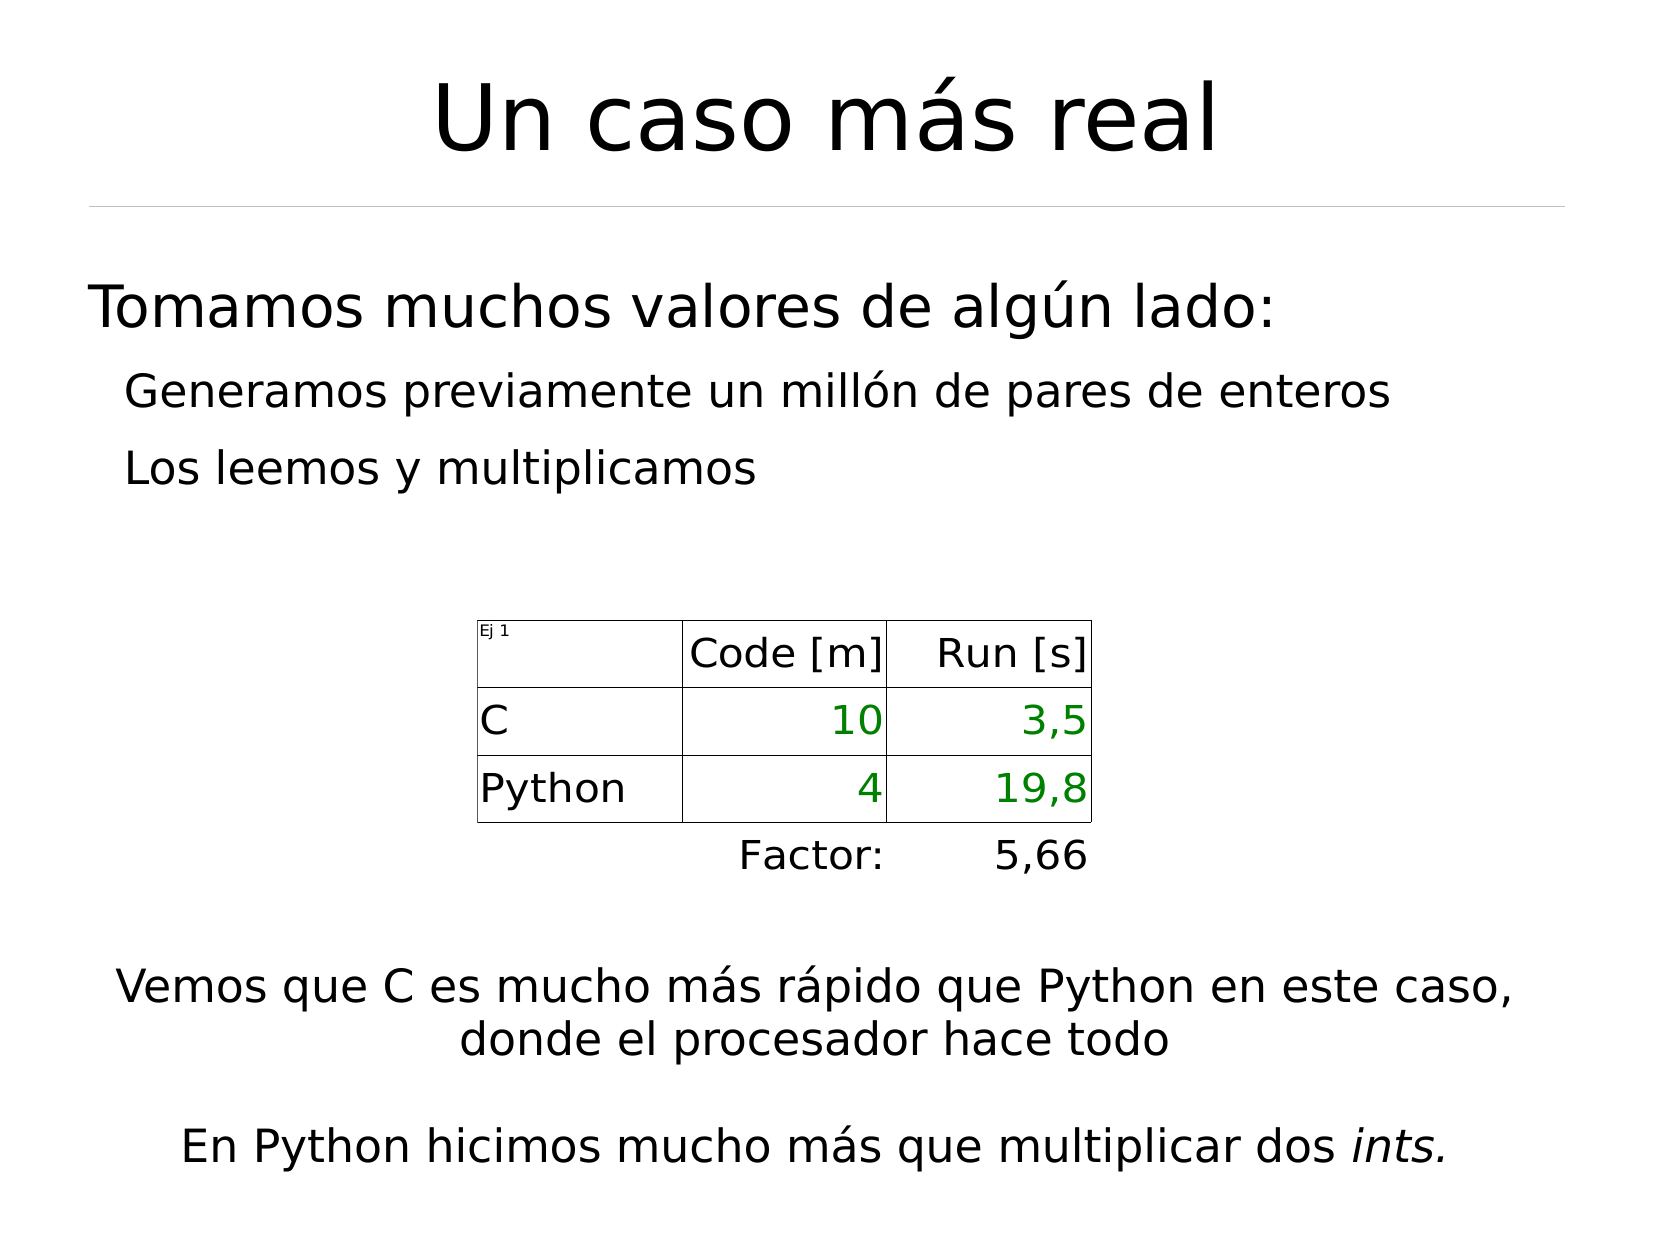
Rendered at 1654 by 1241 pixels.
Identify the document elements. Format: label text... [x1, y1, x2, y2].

chart [477, 620, 1506, 925]
subtitle Tomamos muchos valores de algún lado: Generamos previamente un millón de pares de enteros Los leemos y multiplicamos Vemos que C es mucho más rápido que Python en este caso, donde el procesador hace todo En Python hicimos mucho más que multiplicar dos ints. [88, 206, 1542, 1241]
title Un caso más real [88, 14, 1565, 222]
